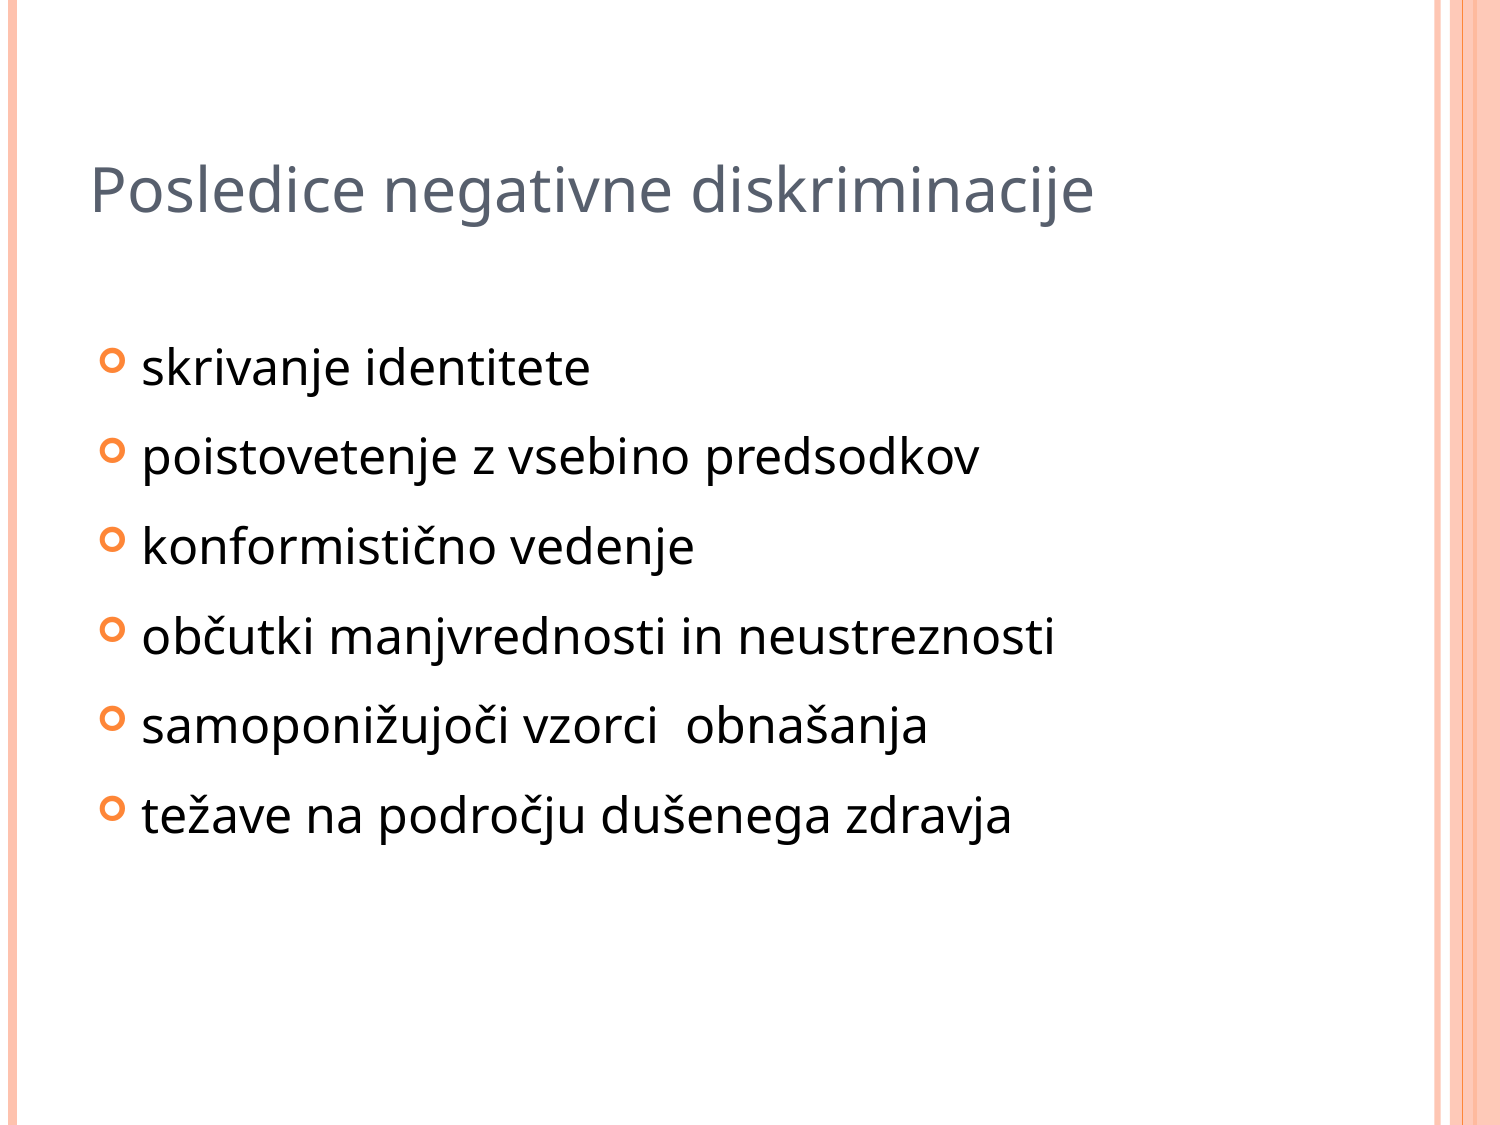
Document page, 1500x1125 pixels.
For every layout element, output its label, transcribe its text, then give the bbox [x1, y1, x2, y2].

title Posledice negativne diskriminacije [75, 45, 1300, 233]
list skrivanje identitete poistovetenje z vsebino predsodkov konformistično vedenje občutki manjvrednosti in neustreznosti samoponižujoči vzorci obnašanja težave na področju dušenega zdravja [82, 328, 1432, 1071]
